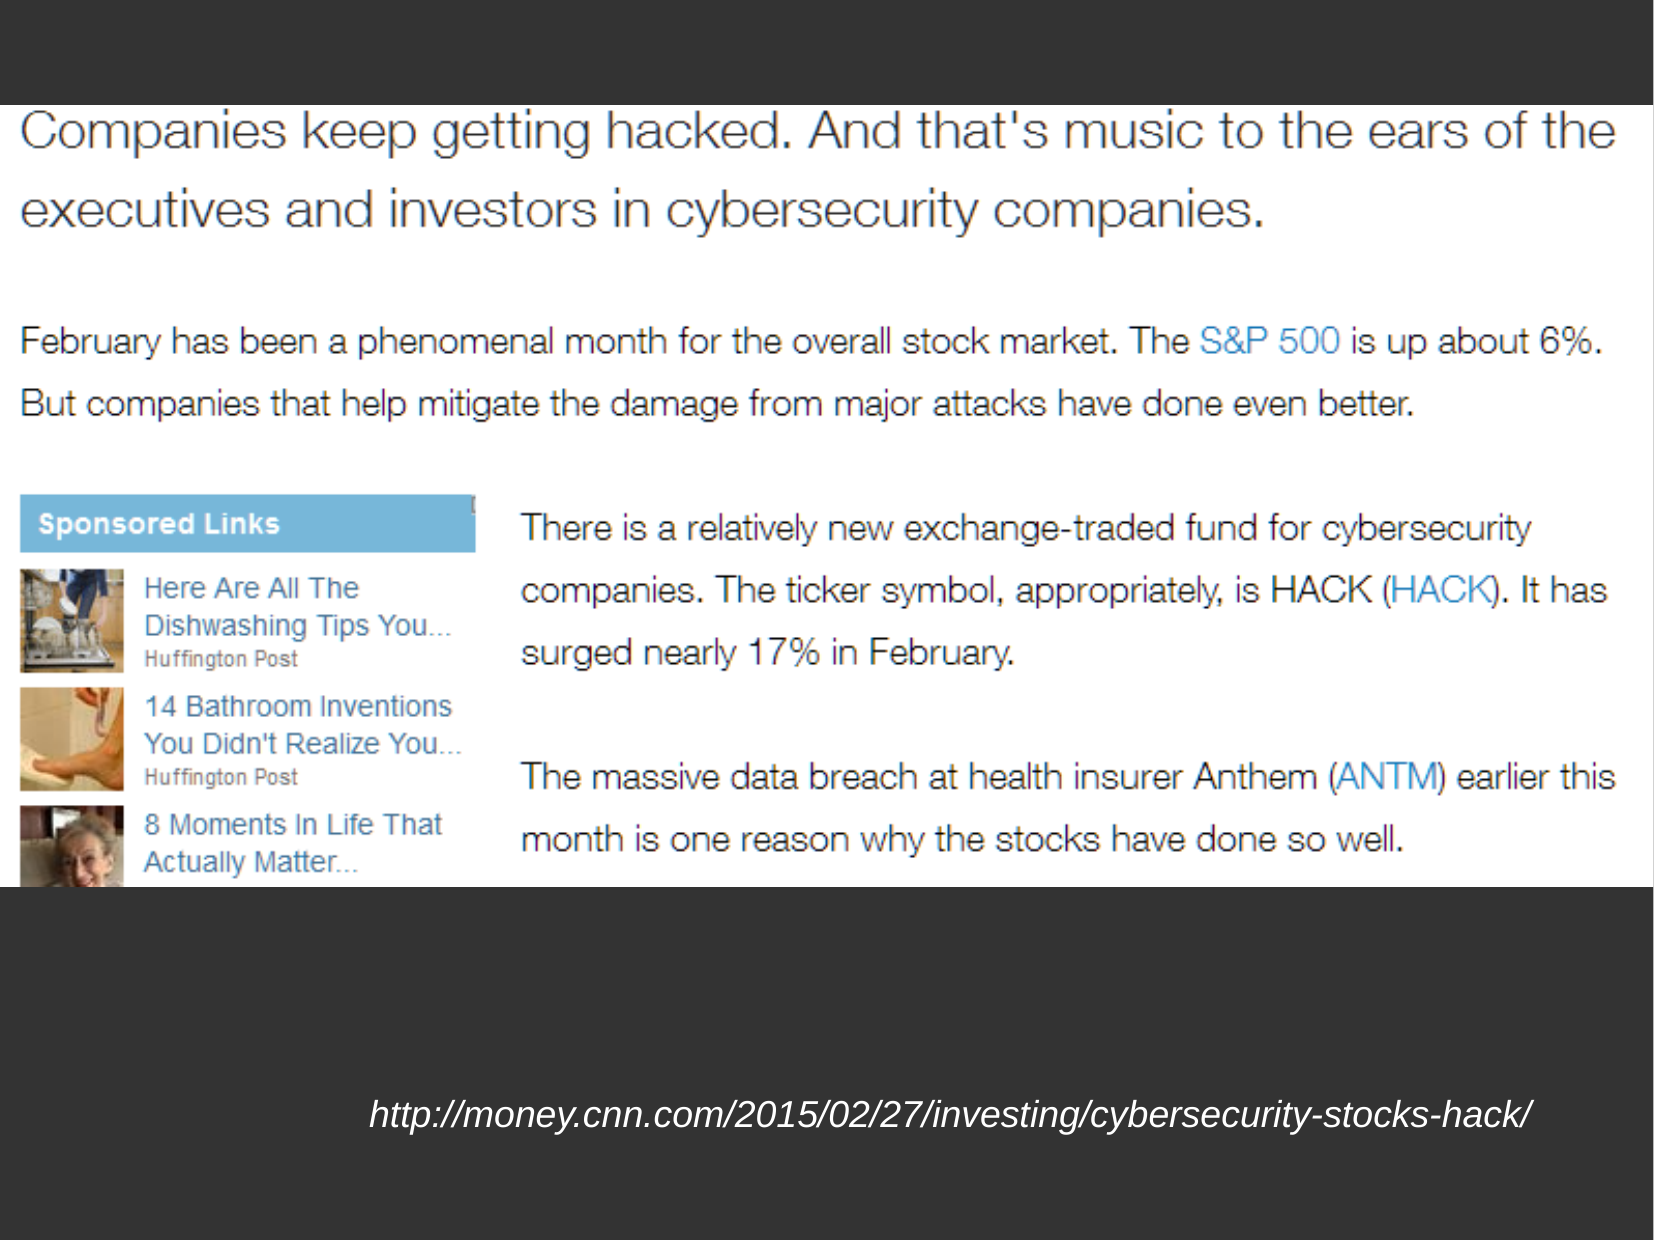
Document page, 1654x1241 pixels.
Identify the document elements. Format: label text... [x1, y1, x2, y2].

text_box http://money.cnn.com/2015/02/27/investing/cybersecurity-stocks-hack/ [354, 1086, 1595, 1158]
picture [0, 105, 1654, 887]
